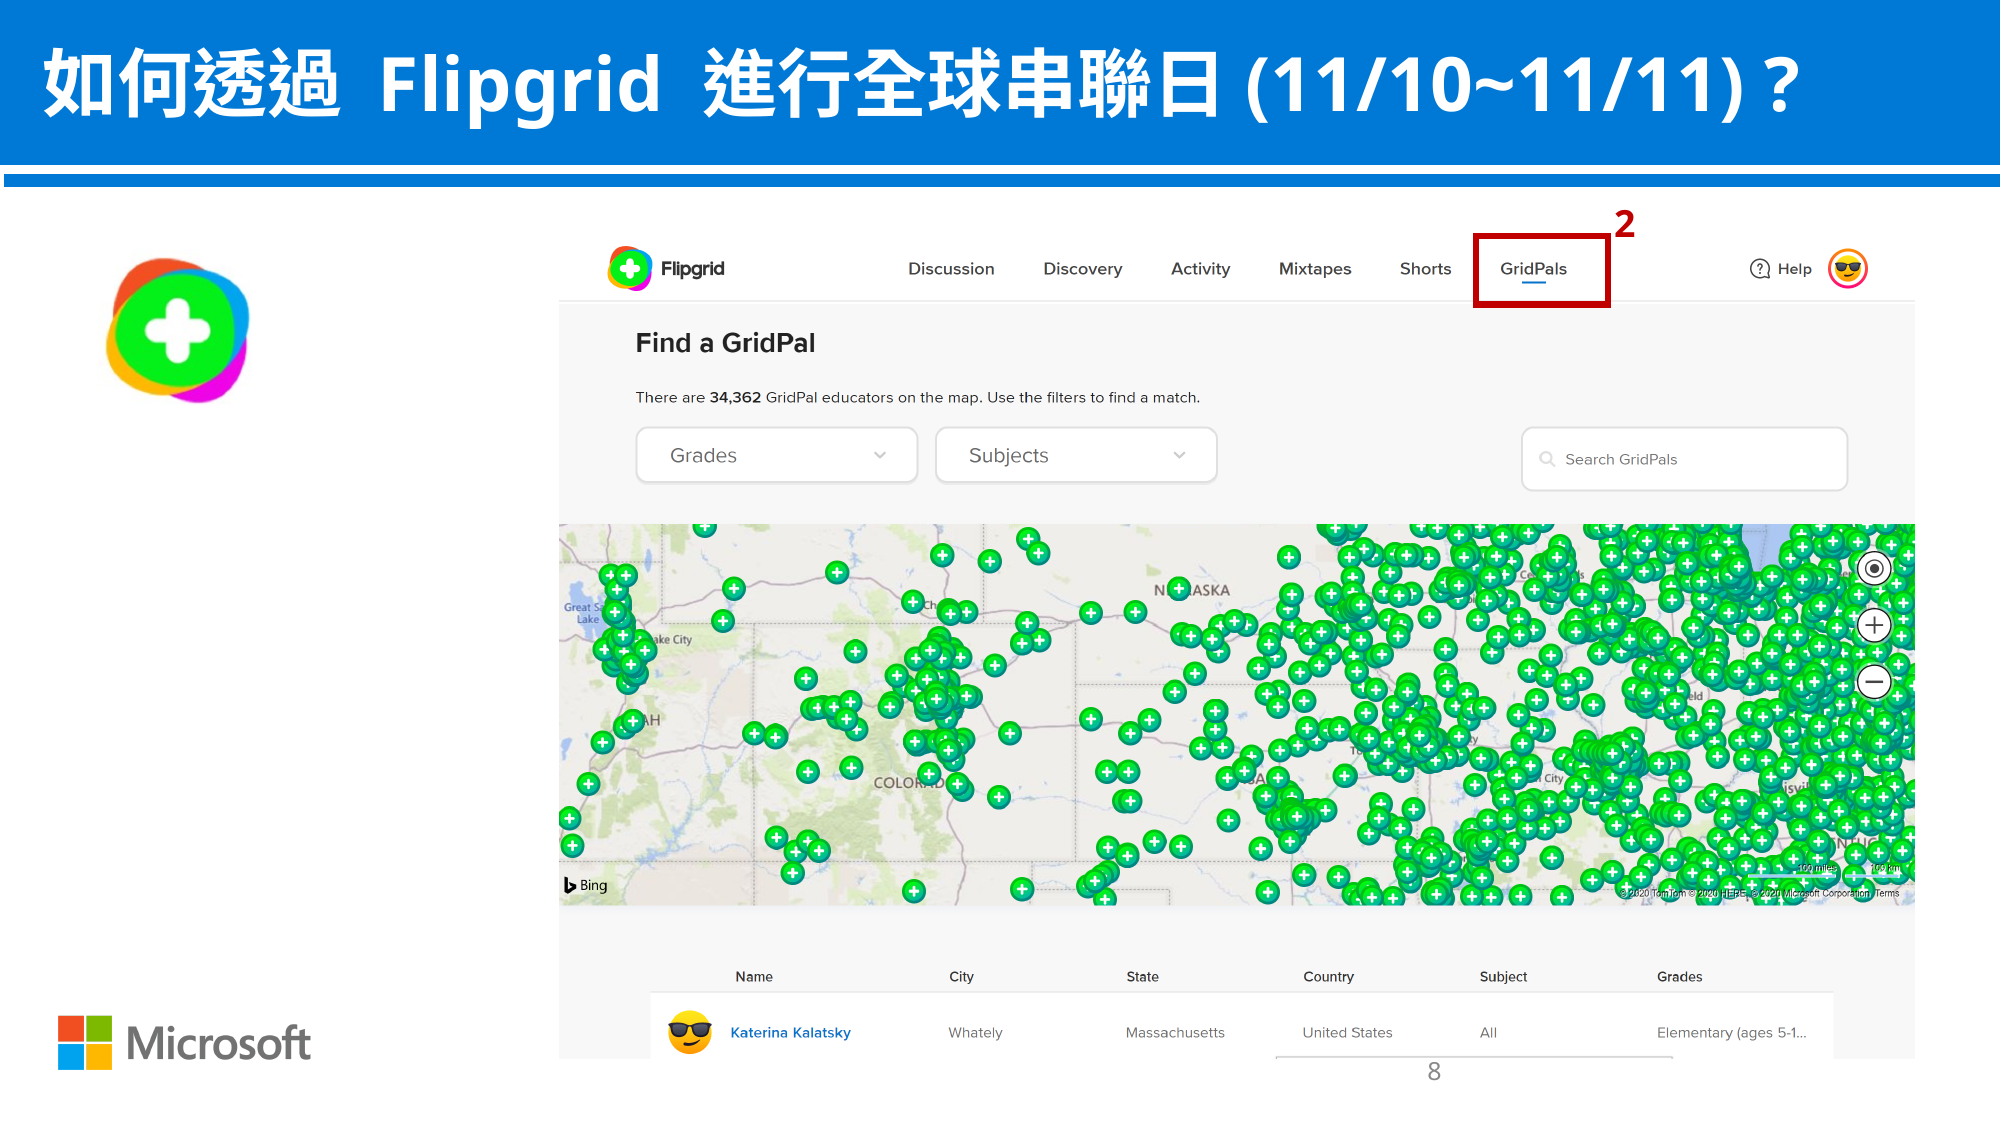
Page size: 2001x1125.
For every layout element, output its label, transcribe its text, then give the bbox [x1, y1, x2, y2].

picture [23, 983, 345, 1102]
text_box 2 [1599, 192, 1750, 253]
text_box [0, 0, 2000, 165]
text_box 如何透過 Flipgrid 進行全球串聯日(11/10~11/11) ? [27, 29, 1856, 136]
text_box [4, 174, 2000, 187]
picture [559, 305, 1915, 1059]
text_box 8 [1412, 1059, 1863, 1103]
picture [559, 237, 1473, 304]
picture [1479, 239, 1605, 301]
picture [1611, 237, 1915, 304]
picture [85, 237, 266, 416]
